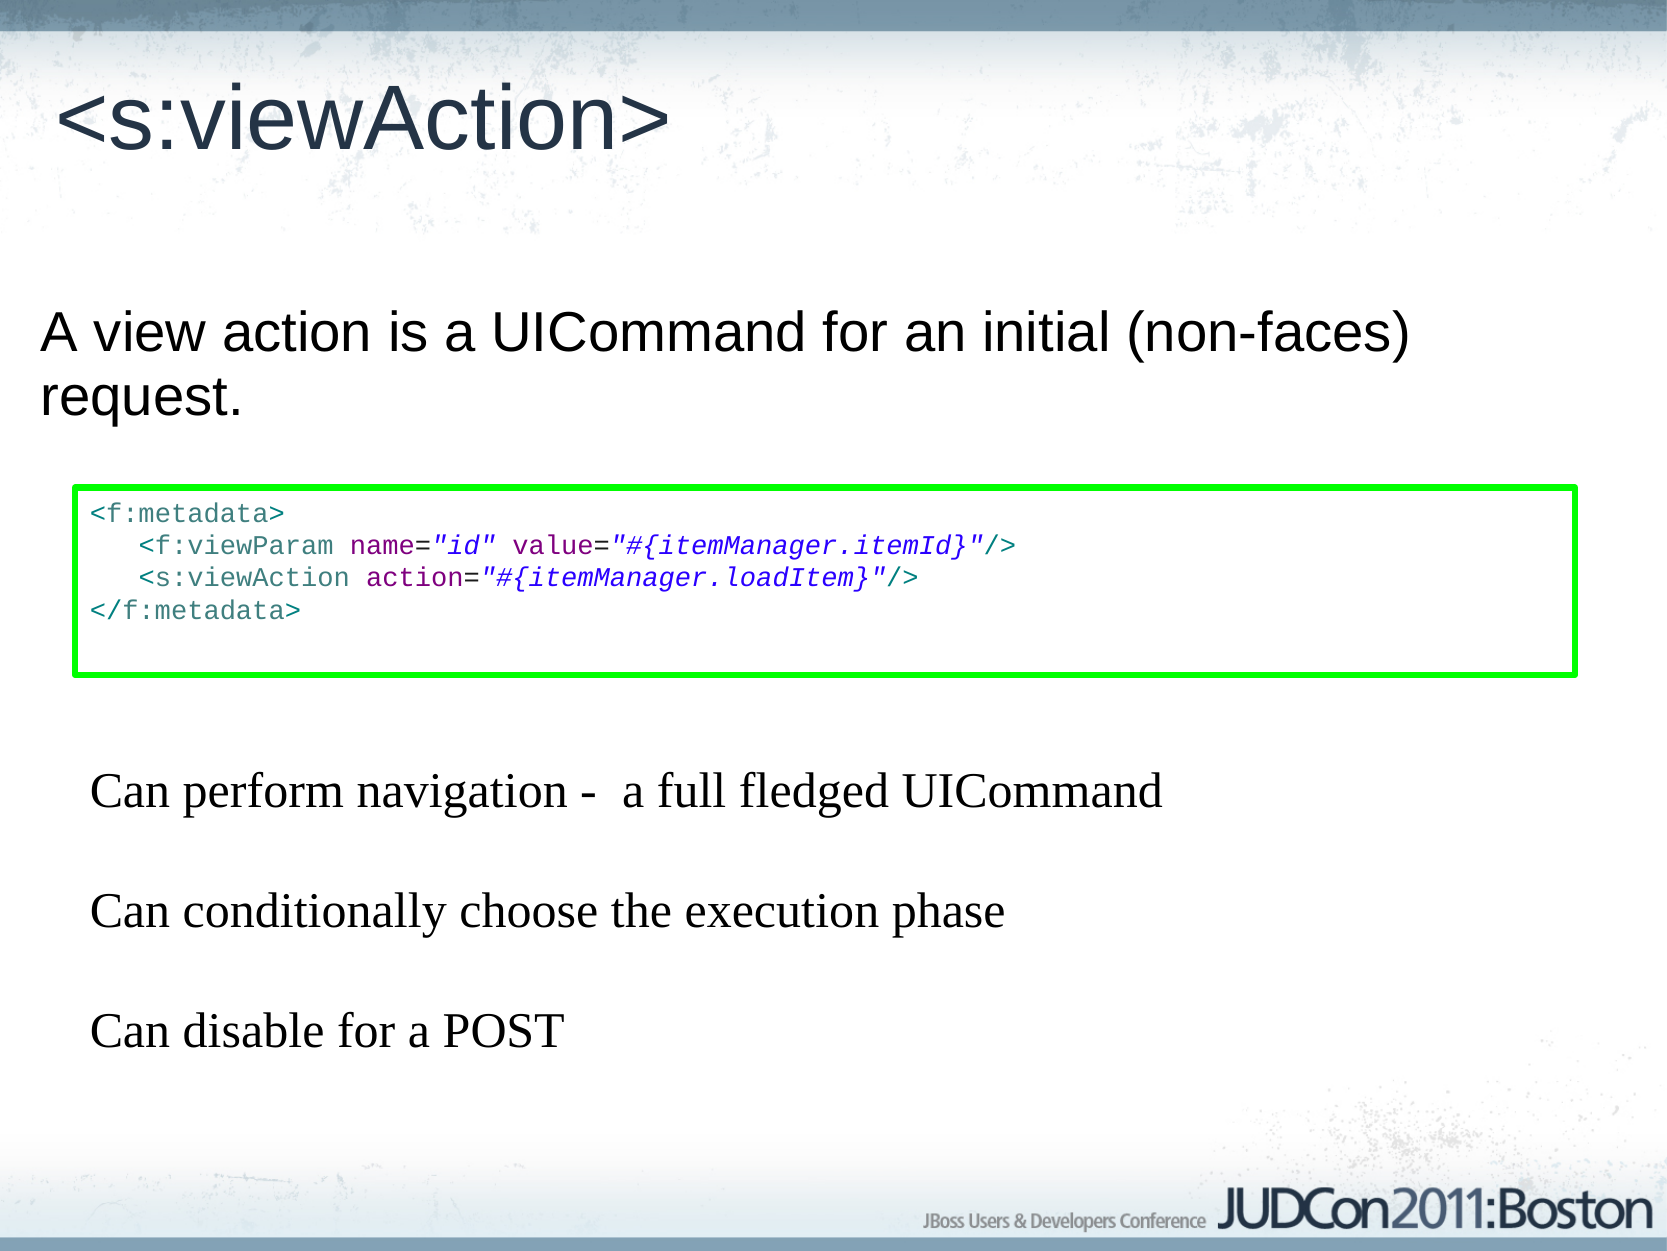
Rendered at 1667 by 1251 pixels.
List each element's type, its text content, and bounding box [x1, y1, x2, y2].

title <s:viewAction> [40, 50, 1627, 216]
text_box <f:metadata> <f:viewParam name="id" value="#{itemManager.itemId}"/> <s:viewAction action="#{itemManager.loadItem}"/> </f:metadata> [75, 487, 1576, 676]
text_box Can perform navigation - a full fledged UICommand Can conditionally choose the execution phase Can disable for a POST [75, 750, 1463, 1066]
picture [0, 0, 1667, 1251]
list A view action is a UICommand for an initial (non-faces) request. [40, 300, 1627, 1201]
